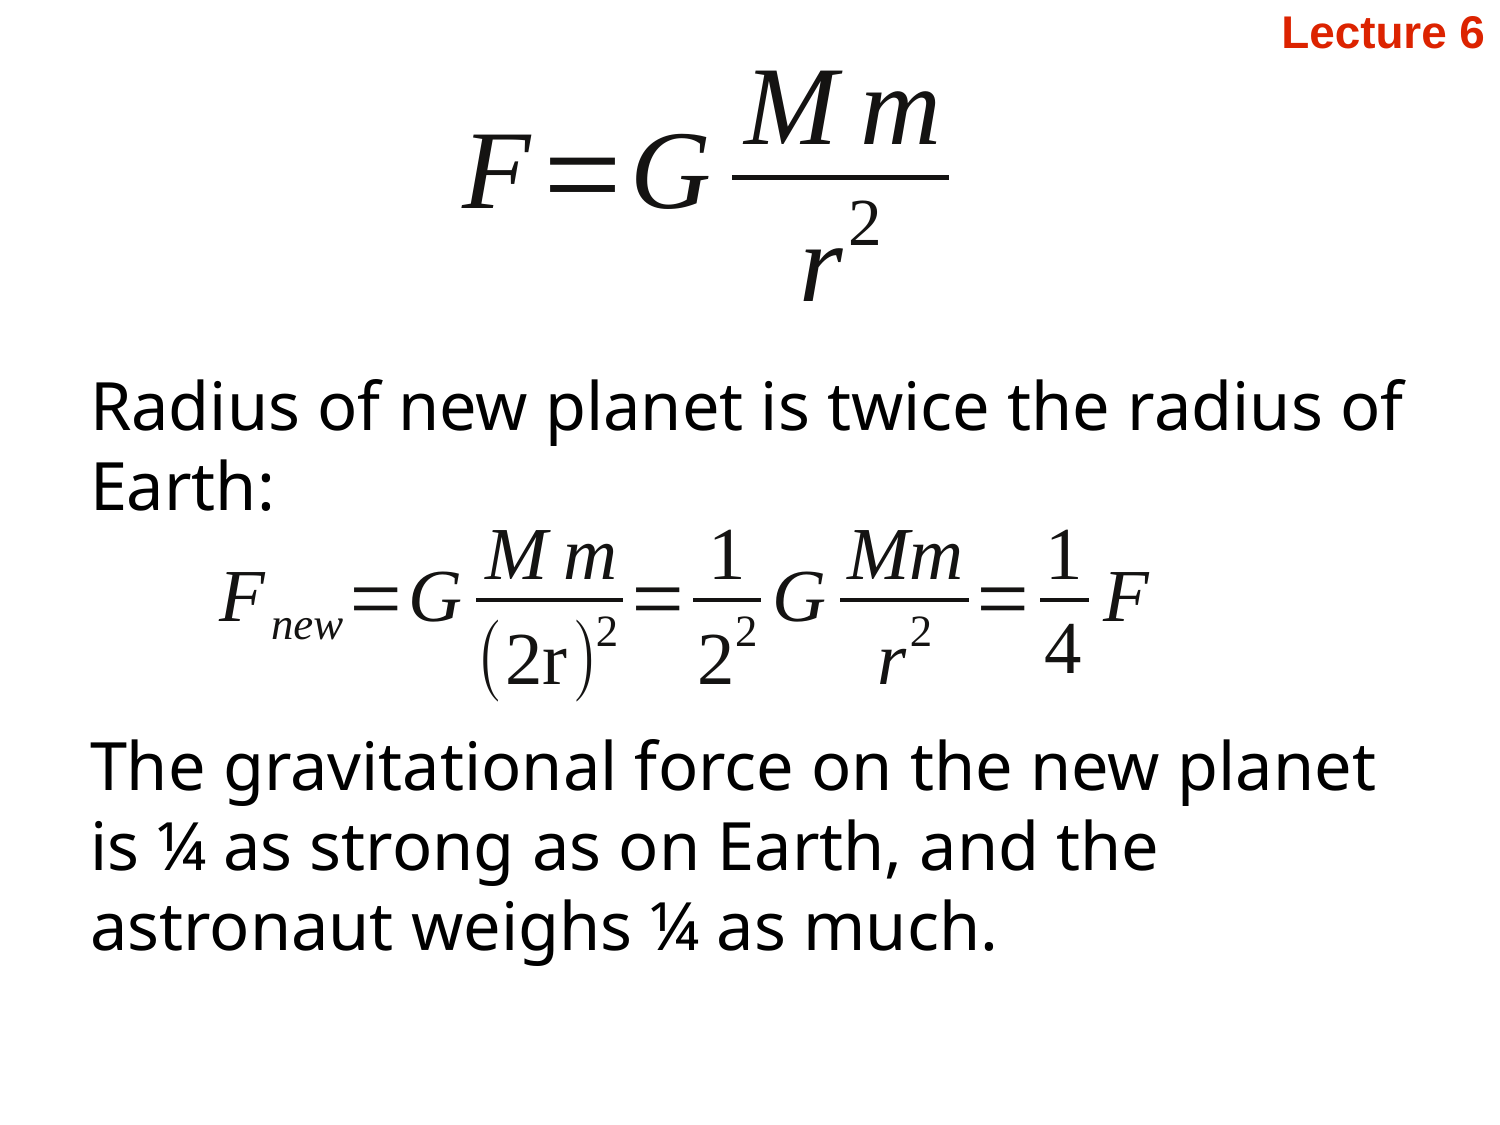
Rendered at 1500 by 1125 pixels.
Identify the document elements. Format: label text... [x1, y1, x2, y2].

chart [210, 512, 1161, 706]
list Radius of new planet is twice the radius of Earth: The gravitational force on the new planet is ¼ as strong as on Earth, and the astronaut weighs ¼ as much. [75, 356, 1425, 1125]
text_box Lecture 6 [1185, 0, 1500, 67]
chart [449, 45, 961, 326]
